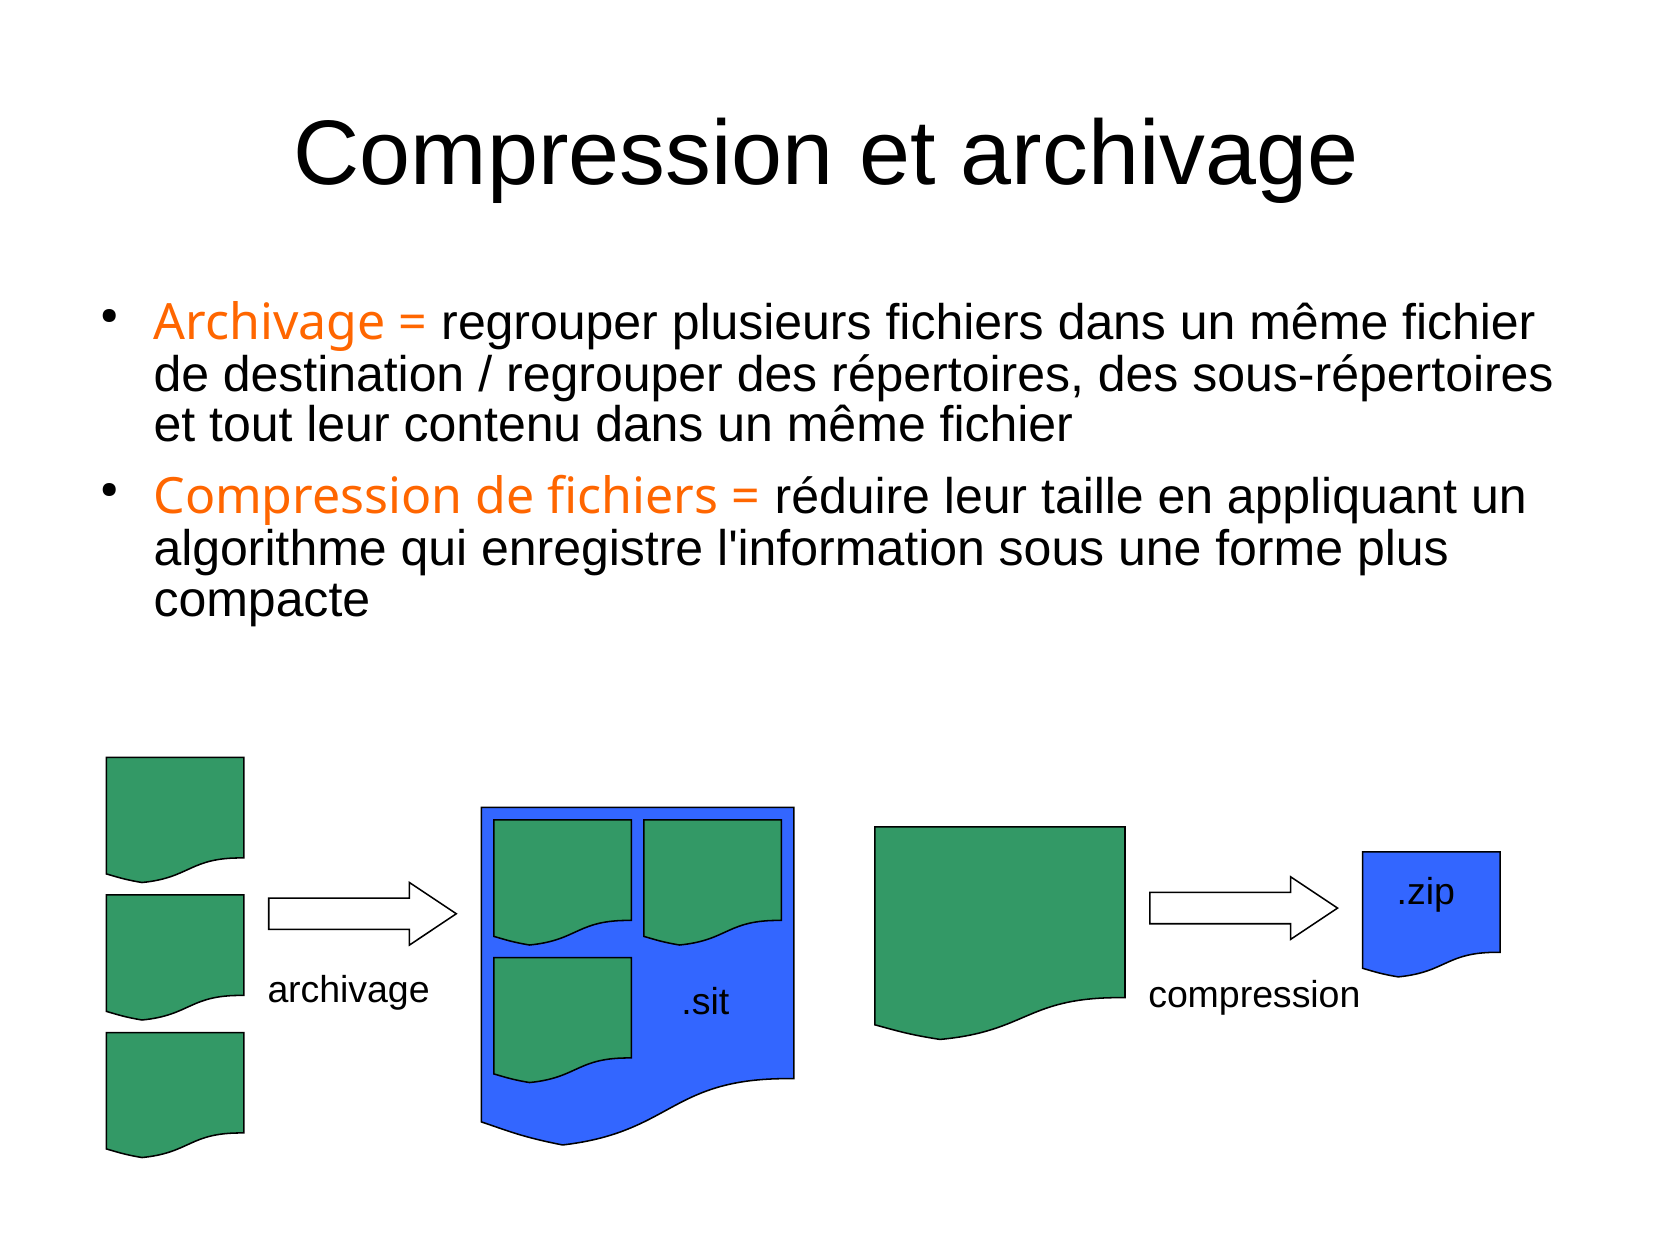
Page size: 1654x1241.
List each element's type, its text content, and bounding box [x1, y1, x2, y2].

text_box [1362, 921, 1501, 977]
text_box [106, 894, 244, 1021]
text_box [106, 1032, 244, 1158]
text_box .sit [631, 969, 808, 1030]
list Archivage = regrouper plusieurs fichiers dans un même fichier de destination / regrouper des répertoires, des sous-répertoires et tout leur contenu dans un même fichier Compression de fichiers = réduire leur taille en appliquant un algorithme qui enregistre l'information sous une forme plus compacte [82, 290, 1571, 1109]
text_box [481, 807, 794, 1145]
text_box compression [1098, 962, 1386, 1024]
text_box [1362, 851, 1501, 859]
title Compression et archivage [82, 49, 1571, 257]
text_box archivage [217, 957, 466, 1018]
text_box [106, 757, 244, 883]
text_box [874, 826, 1126, 1040]
text_box .zip [1346, 859, 1501, 921]
